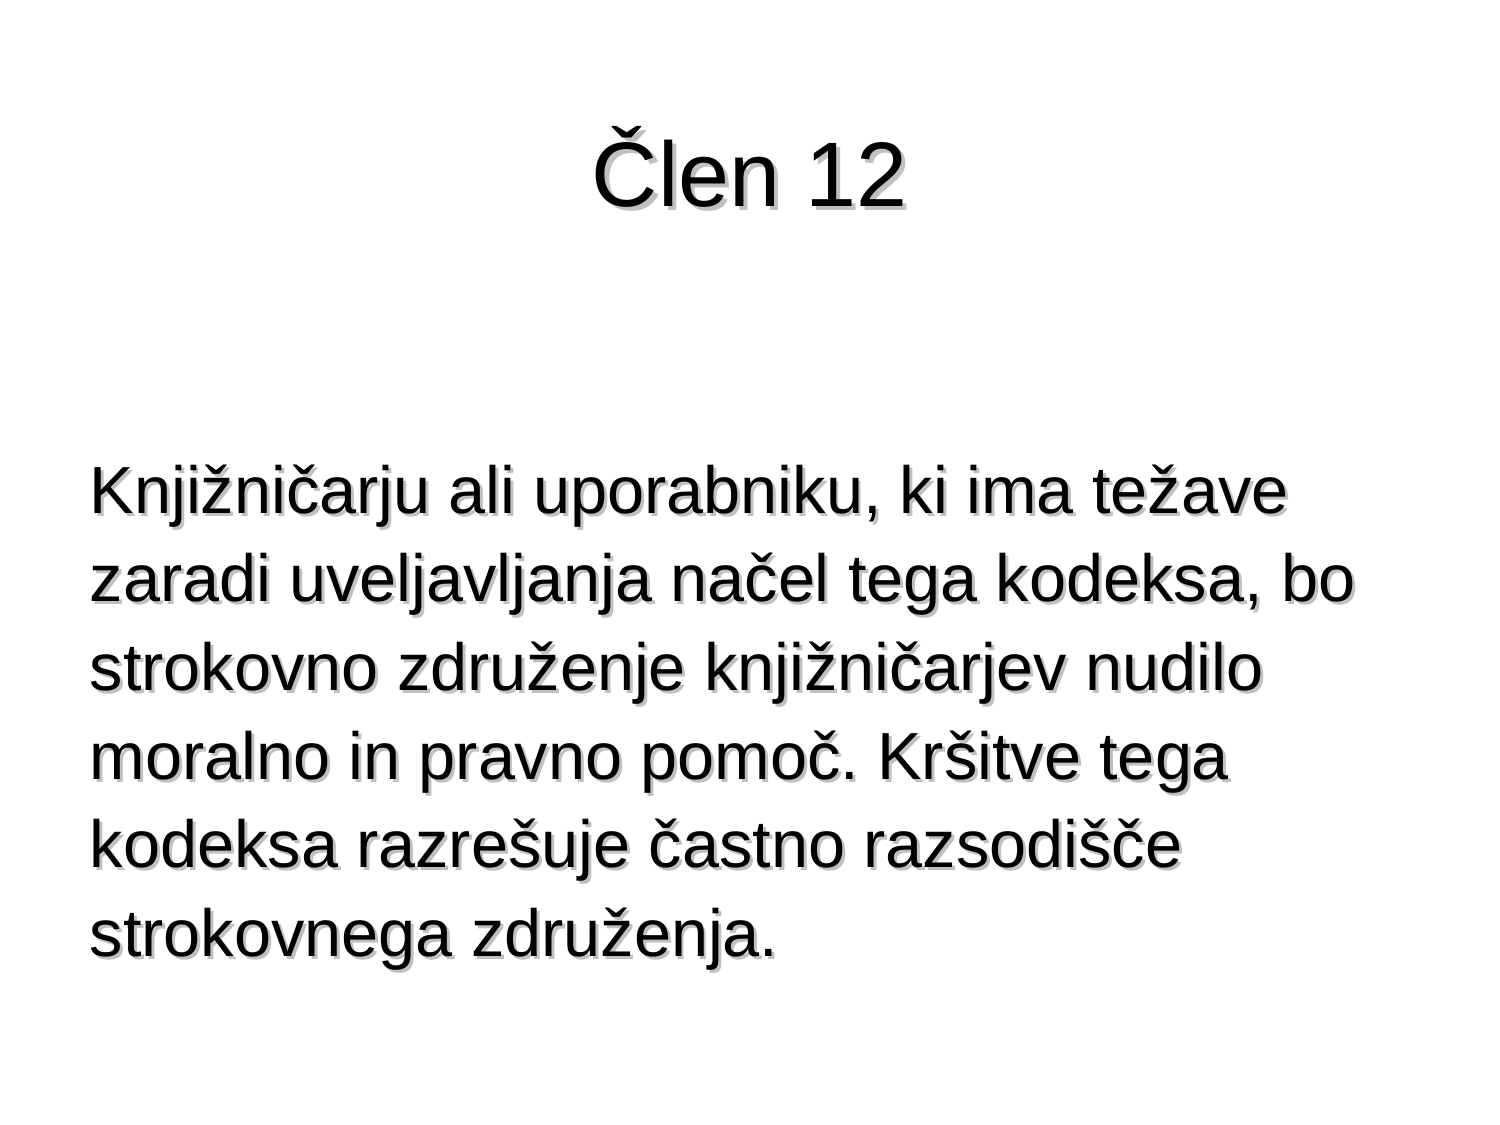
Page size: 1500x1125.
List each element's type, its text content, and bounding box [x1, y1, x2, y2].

list Knjižničarju ali uporabniku, ki ima težave zaradi uveljavljanja načel tega kodeksa, bo strokovno združenje knjižničarjev nudilo moralno in pravno pomoč. Kršitve tega kodeksa razrešuje častno razsodišče strokovnega združenja. [75, 262, 1426, 1006]
title Člen 12 [75, 25, 1426, 233]
